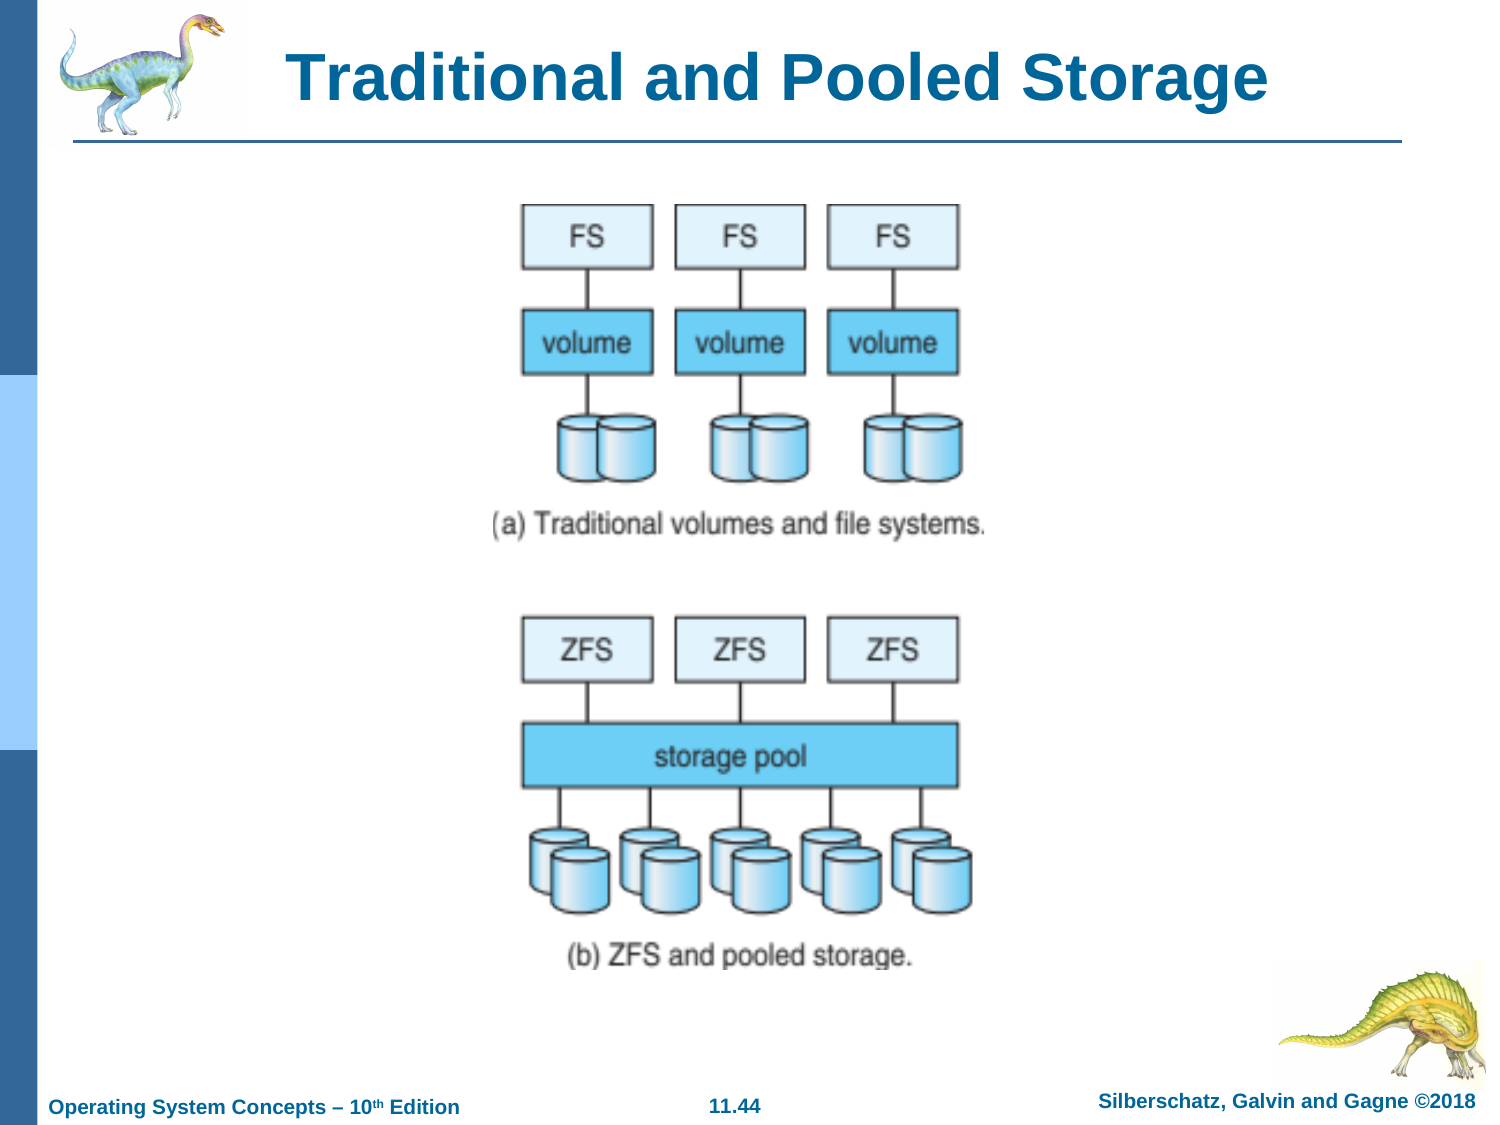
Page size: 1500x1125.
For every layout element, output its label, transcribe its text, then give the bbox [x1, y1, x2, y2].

picture [1275, 959, 1486, 1090]
picture [46, 0, 243, 149]
title Traditional and Pooled Storage [130, 26, 1426, 122]
picture [493, 204, 985, 970]
picture [1415, 1093, 1423, 1098]
